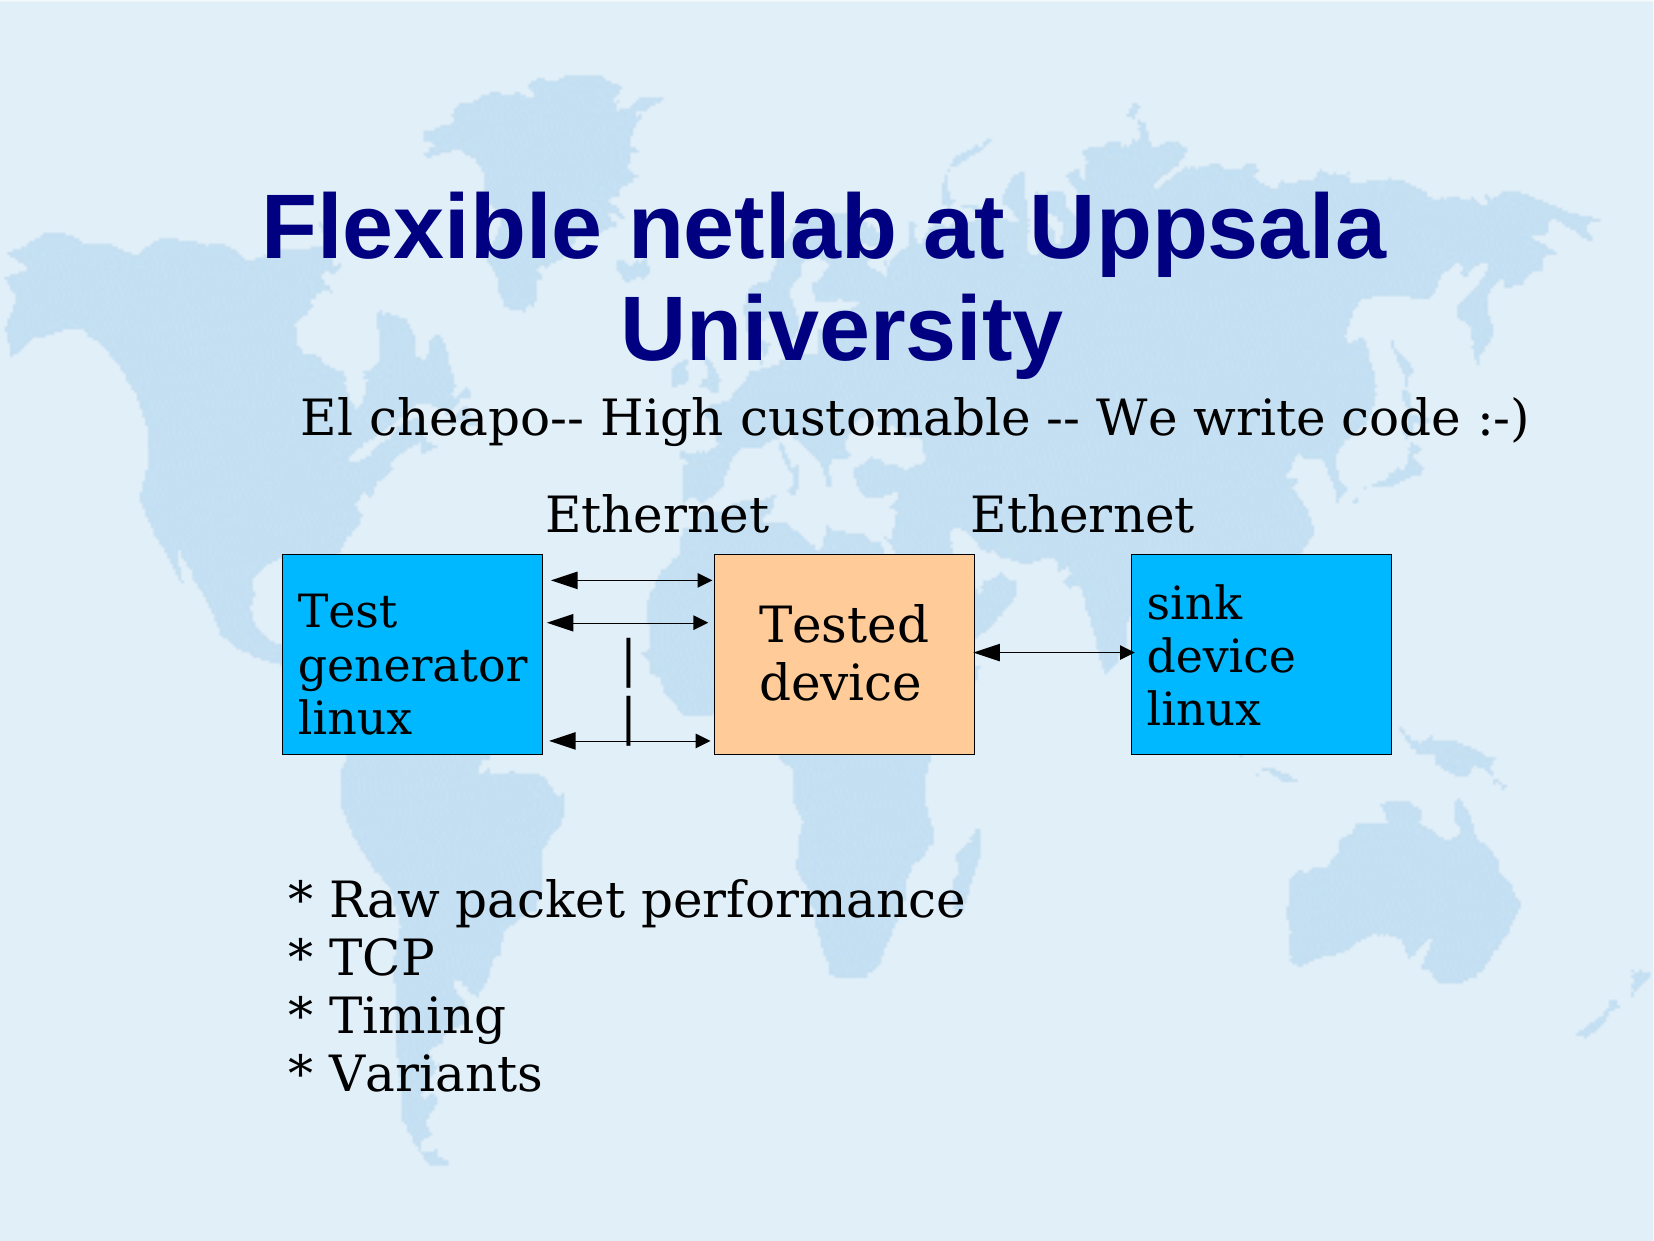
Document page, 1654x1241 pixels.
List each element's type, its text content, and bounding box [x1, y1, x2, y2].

text_box Ethernet | | [545, 486, 770, 805]
title Flexible netlab at Uppsala University [118, 159, 1531, 396]
text_box [282, 554, 543, 755]
text_box sink device linux [1146, 576, 1386, 858]
picture [0, 0, 1654, 1241]
text_box [1131, 554, 1392, 755]
text_box El cheapo-- High customable -- We write code :-) [300, 389, 1533, 448]
text_box Test generator linux [297, 585, 538, 746]
text_box * Raw packet performance * TCP * Timing * Variants [288, 812, 968, 1162]
text_box Ethernet [970, 486, 1196, 545]
text_box Tested device [770, 554, 975, 755]
